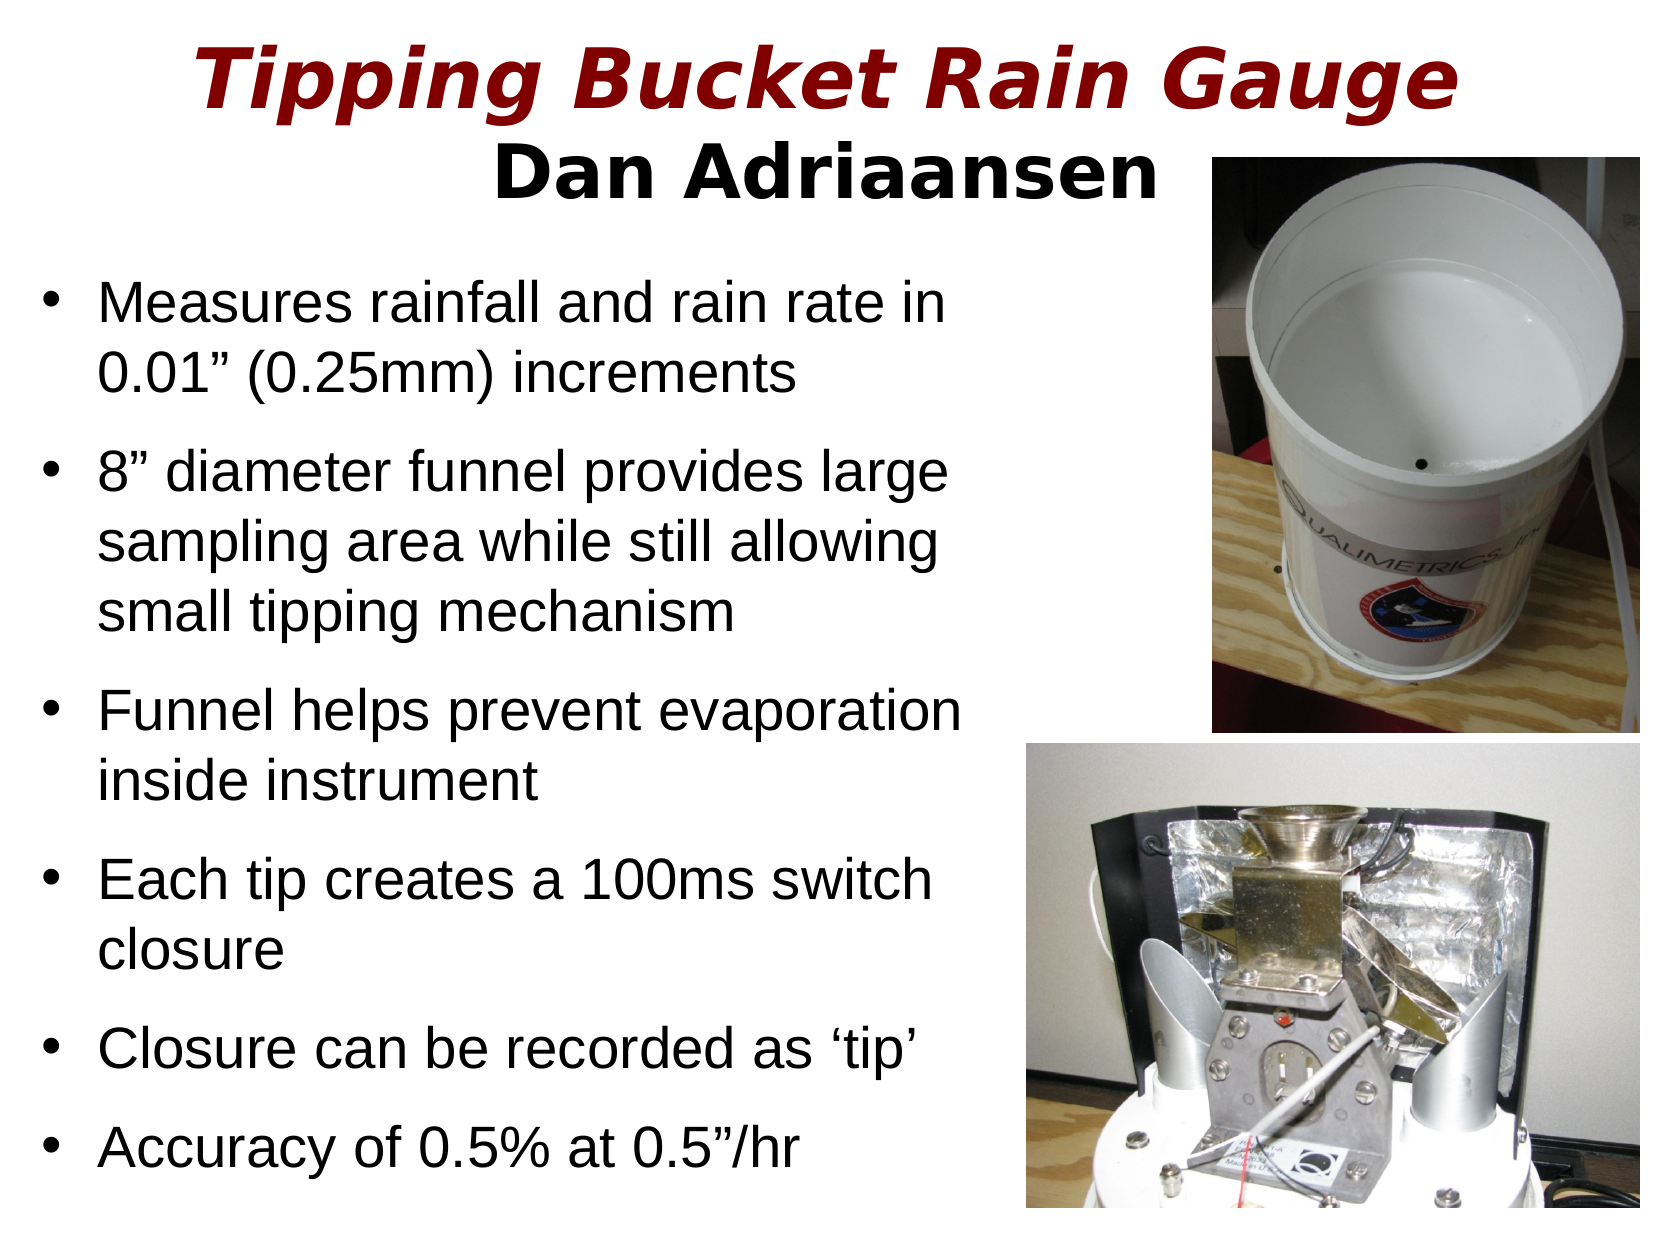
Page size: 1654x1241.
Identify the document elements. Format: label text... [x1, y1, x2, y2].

text_box Tipping Bucket Rain Gauge Dan Adriaansen [0, 20, 1654, 208]
text_box Measures rainfall and rain rate in 0.01” (0.25mm) increments 8” diameter funnel provides large sampling area while still allowing small tipping mechanism Funnel helps prevent evaporation inside instrument Each tip creates a 100ms switch closure Closure can be recorded as ‘tip’ Accuracy of 0.5% at 0.5”/hr [26, 256, 1090, 1187]
picture [1026, 743, 1640, 1208]
picture [1212, 157, 1640, 733]
